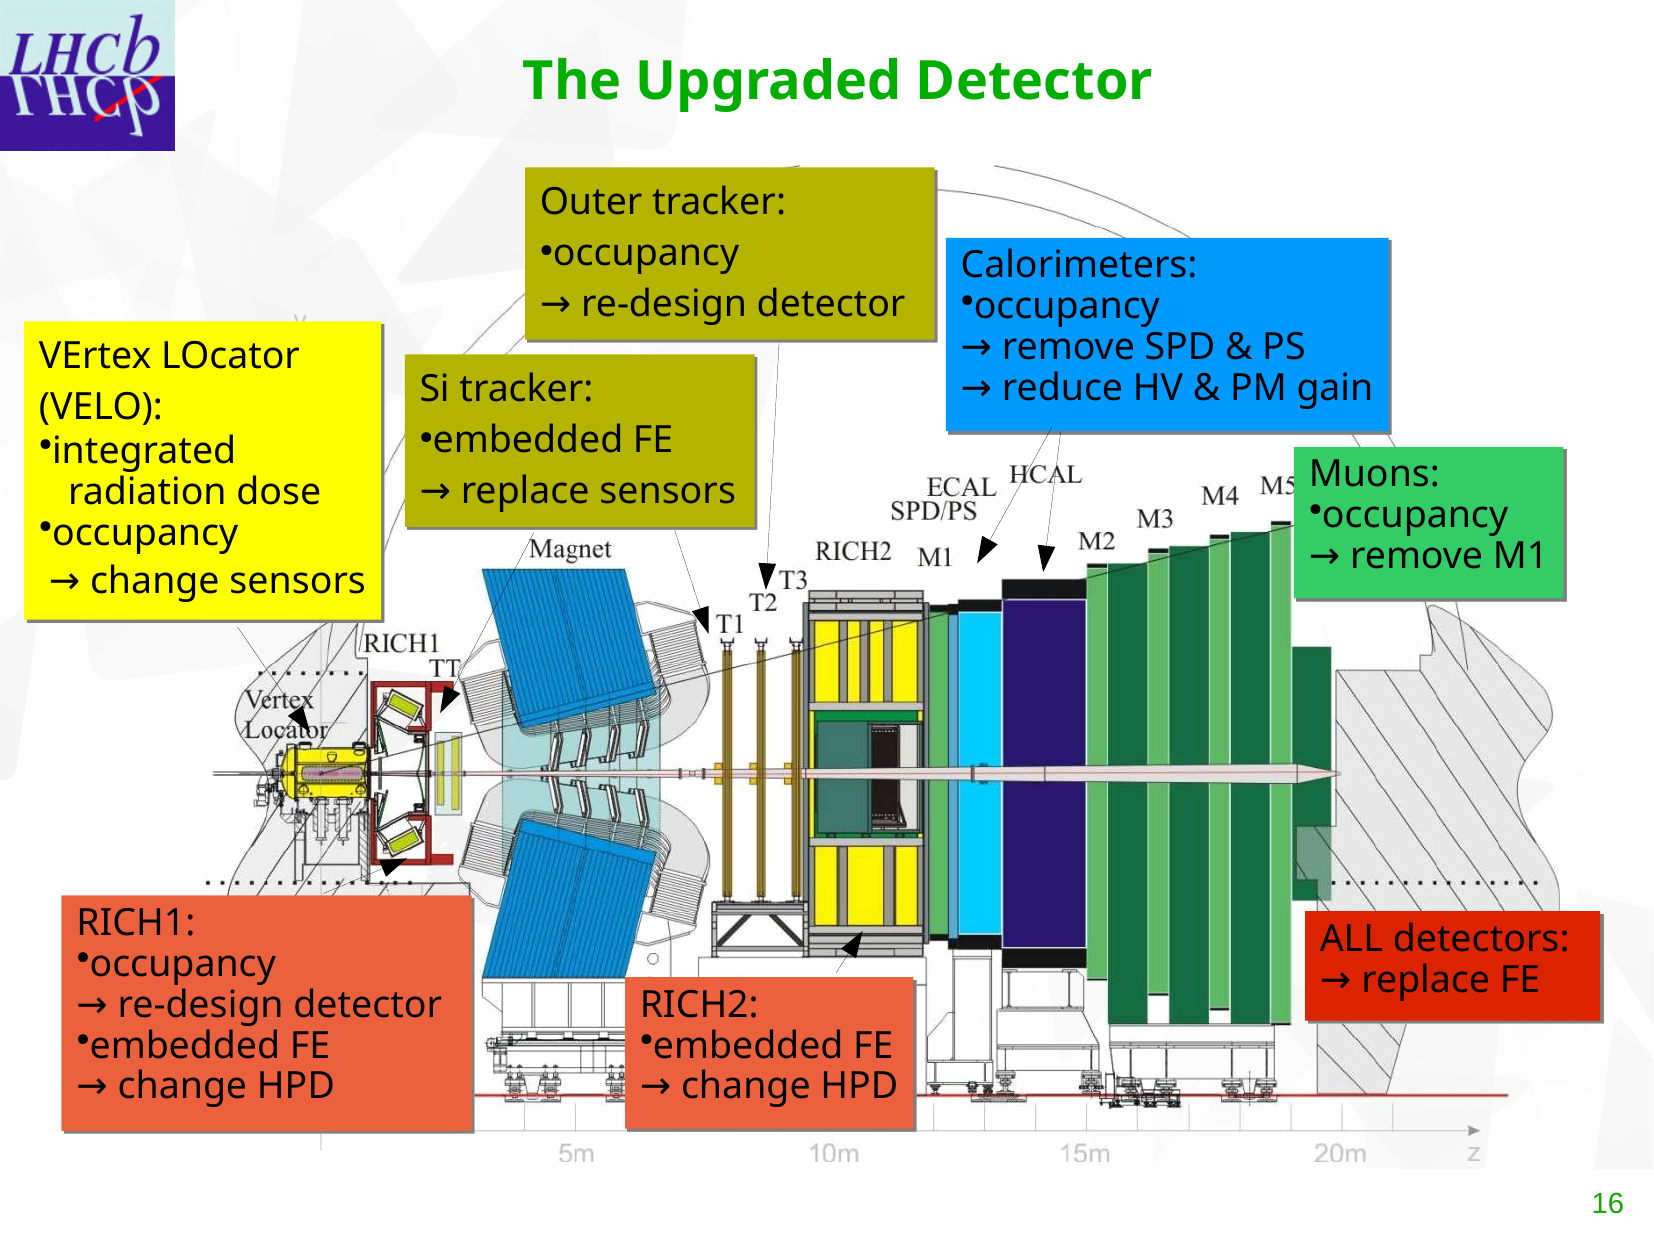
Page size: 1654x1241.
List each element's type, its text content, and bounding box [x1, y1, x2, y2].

text_box RICH1: occupancy → re-design detector embedded FE → change HPD [61, 895, 472, 1131]
text_box RICH2: embedded FE → change HPD [625, 977, 910, 1129]
text_box Si tracker: embedded FE → replace sensors [404, 354, 755, 527]
text_box Outer tracker: occupancy → re-design detector [525, 167, 935, 340]
text_box ALL detectors: → replace FE [1305, 911, 1601, 1021]
text_box Muons: occupancy → remove M1 [1293, 446, 1560, 599]
text_box The Upgraded Detector [508, 34, 1189, 126]
picture [0, 0, 1654, 1169]
text_box Calorimeters: occupancy → remove SPD & PS → reduce HV & PM gain [945, 237, 1389, 432]
text_box VErtex LOcator (VELO): integrated radiation dose occupancy → change sensors [24, 321, 378, 620]
